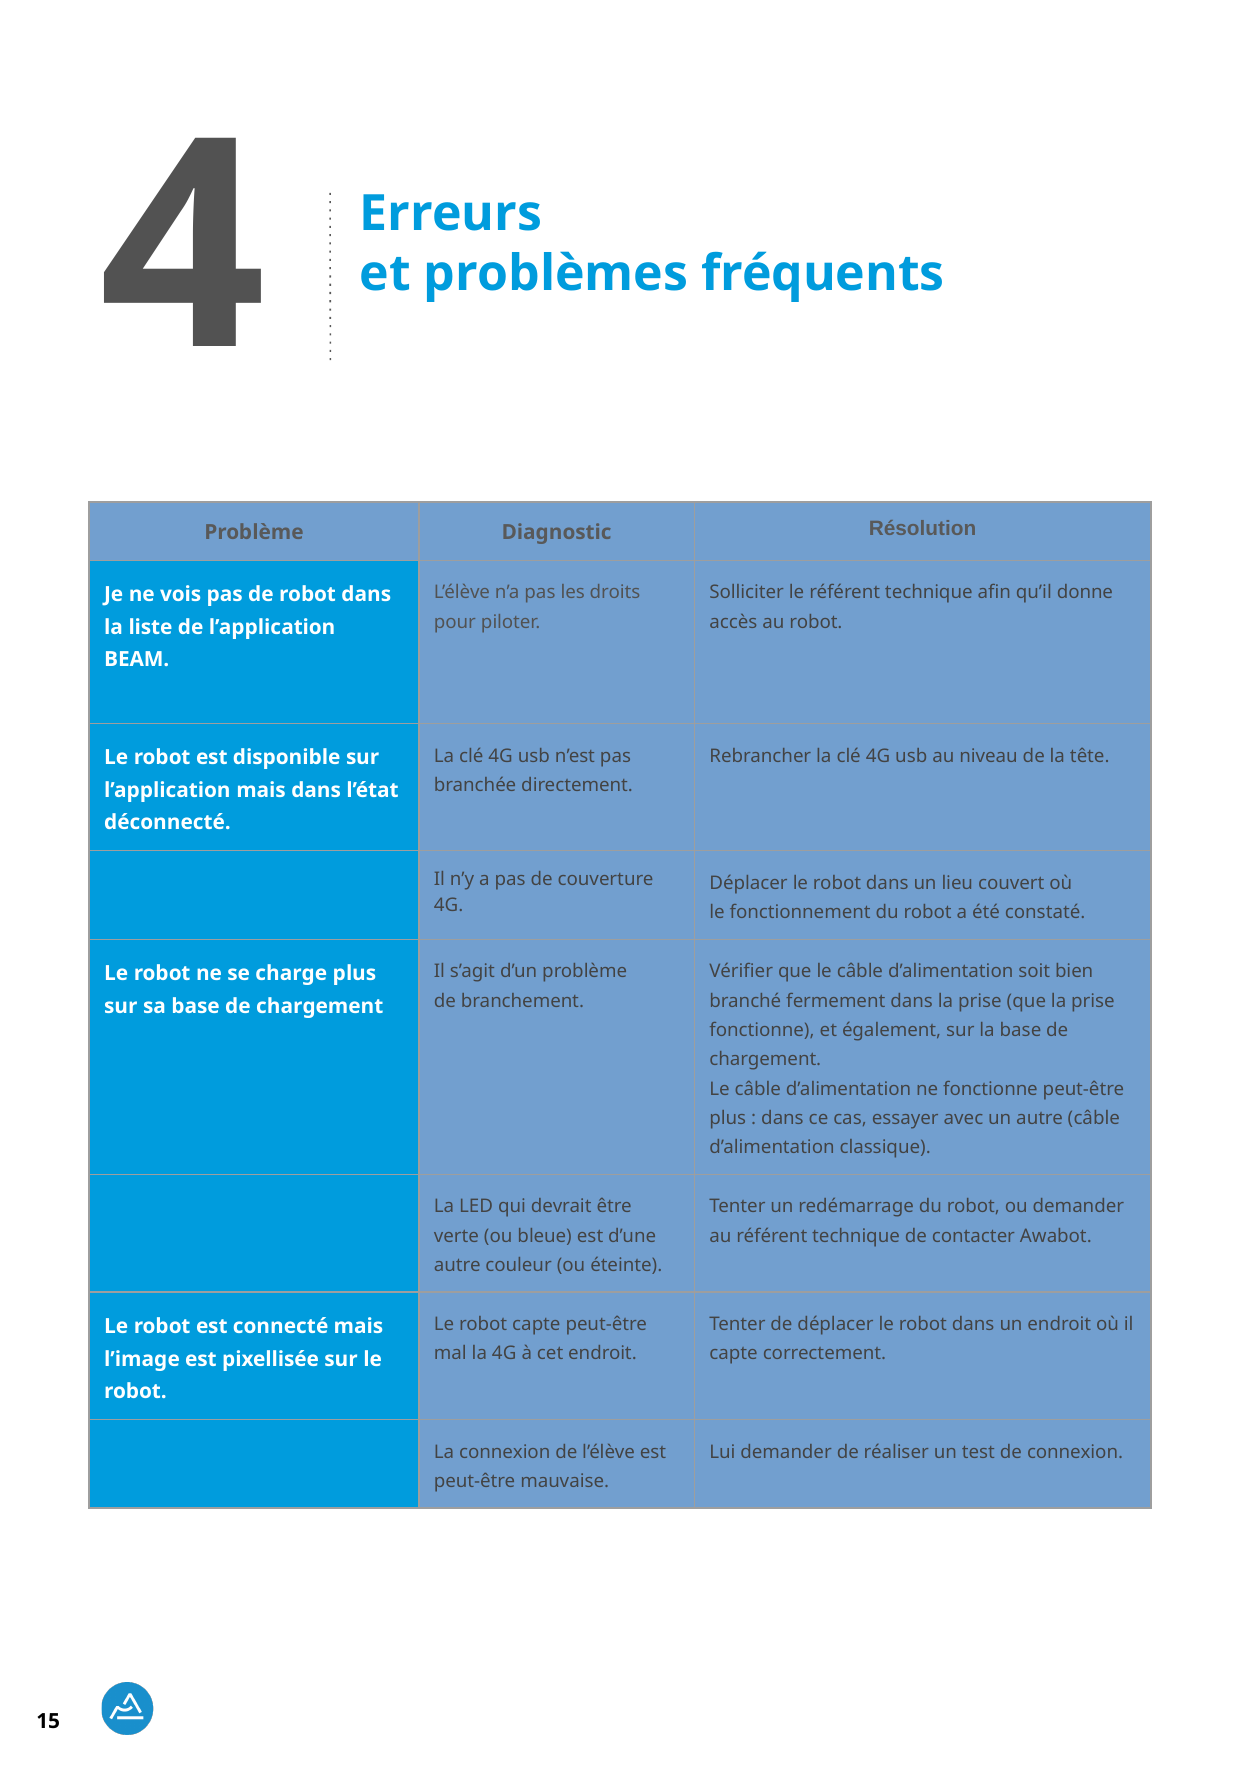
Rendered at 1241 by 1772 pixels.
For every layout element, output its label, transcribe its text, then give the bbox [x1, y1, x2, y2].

table_header Résolution [695, 503, 1150, 560]
text_box Erreurs et problèmes fréquents [344, 165, 1149, 472]
table_cell [90, 1420, 418, 1507]
table_cell Le robot est connecté mais l’image est pixellisée sur le robot. [90, 1293, 418, 1419]
table_cell Solliciter le référent technique afin qu’il donne accès au robot. [695, 561, 1150, 723]
table_cell Le robot ne se charge plus sur sa base de chargement [90, 940, 418, 1174]
table_cell La connexion de l’élève est peut-être mauvaise. [420, 1420, 694, 1507]
table_header Problème [90, 503, 418, 560]
table_cell Le robot capte peut-être mal la 4G à cet endroit. [420, 1293, 694, 1419]
table_cell [90, 1175, 418, 1291]
table_cell Tenter un redémarrage du robot, ou demander au référent technique de contacter Awabot. [695, 1175, 1150, 1291]
table_cell Je ne vois pas de robot dans la liste de l’application BEAM. [90, 561, 418, 723]
text_box 4 [84, 39, 391, 369]
picture [101, 1682, 161, 1735]
table_header Diagnostic [420, 503, 694, 560]
table_cell Il n’y a pas de couverture 4G. [420, 851, 694, 939]
table_cell Déplacer le robot dans un lieu couvert où le fonctionnement du robot a été constaté. [695, 851, 1150, 939]
table_cell Rebrancher la clé 4G usb au niveau de la tête. [695, 724, 1150, 850]
table_cell L’élève n’a pas les droits pour piloter. [420, 561, 694, 723]
table_cell Le robot est disponible sur l’application mais dans l’état déconnecté. [90, 724, 418, 850]
table_cell [90, 851, 418, 939]
table_cell Lui demander de réaliser un test de connexion. [695, 1420, 1150, 1507]
table_cell La LED qui devrait être verte (ou bleue) est d’une autre couleur (ou éteinte). [420, 1175, 694, 1291]
text_box 15 [8, 1670, 75, 1748]
table_cell Il s’agit d’un problème de branchement. [420, 940, 694, 1174]
table_cell Vérifier que le câble d’alimentation soit bien branché fermement dans la prise (que la prise fonctionne), et également, sur la base de chargement. Le câble d’alimentation ne fonctionne peut-être plus : dans ce cas, essayer avec un autre (câble d’alimentation classique). [695, 940, 1150, 1174]
table_cell Tenter de déplacer le robot dans un endroit où il capte correctement. [695, 1293, 1150, 1419]
table_cell La clé 4G usb n’est pas branchée directement. [420, 724, 694, 850]
